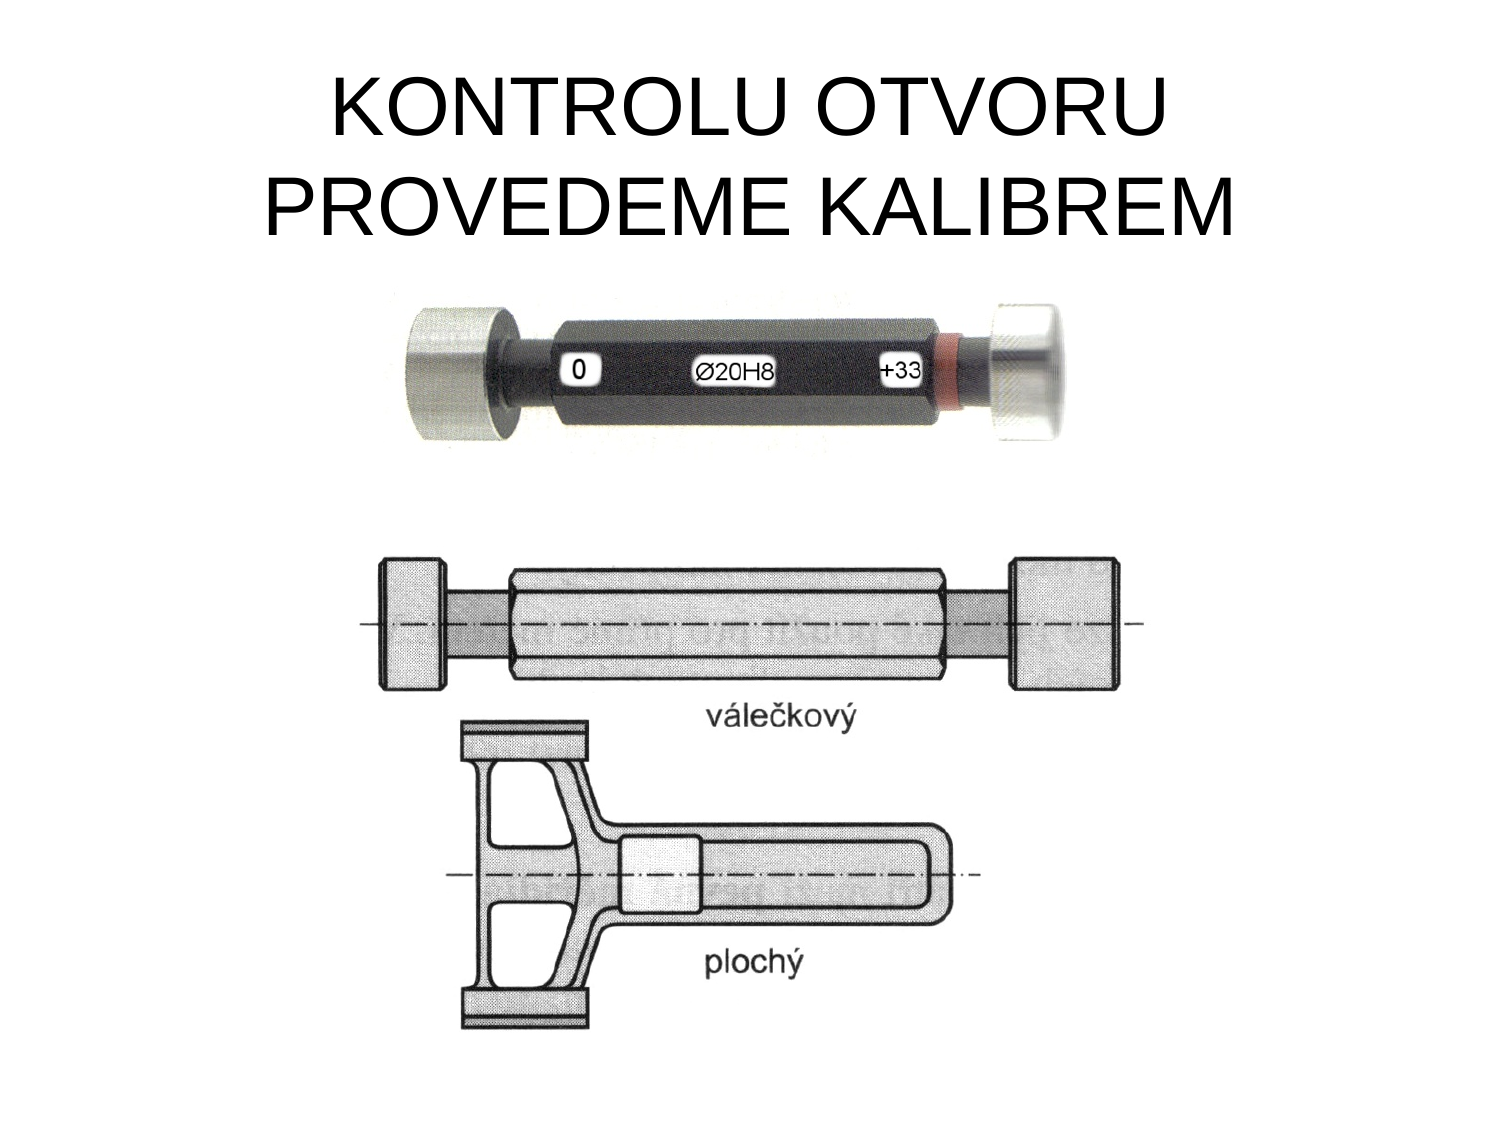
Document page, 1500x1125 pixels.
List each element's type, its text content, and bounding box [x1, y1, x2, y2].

title KONTROLU OTVORU PROVEDEME KALIBREM [75, 45, 1426, 233]
picture [383, 278, 1078, 460]
picture [348, 538, 1152, 1044]
